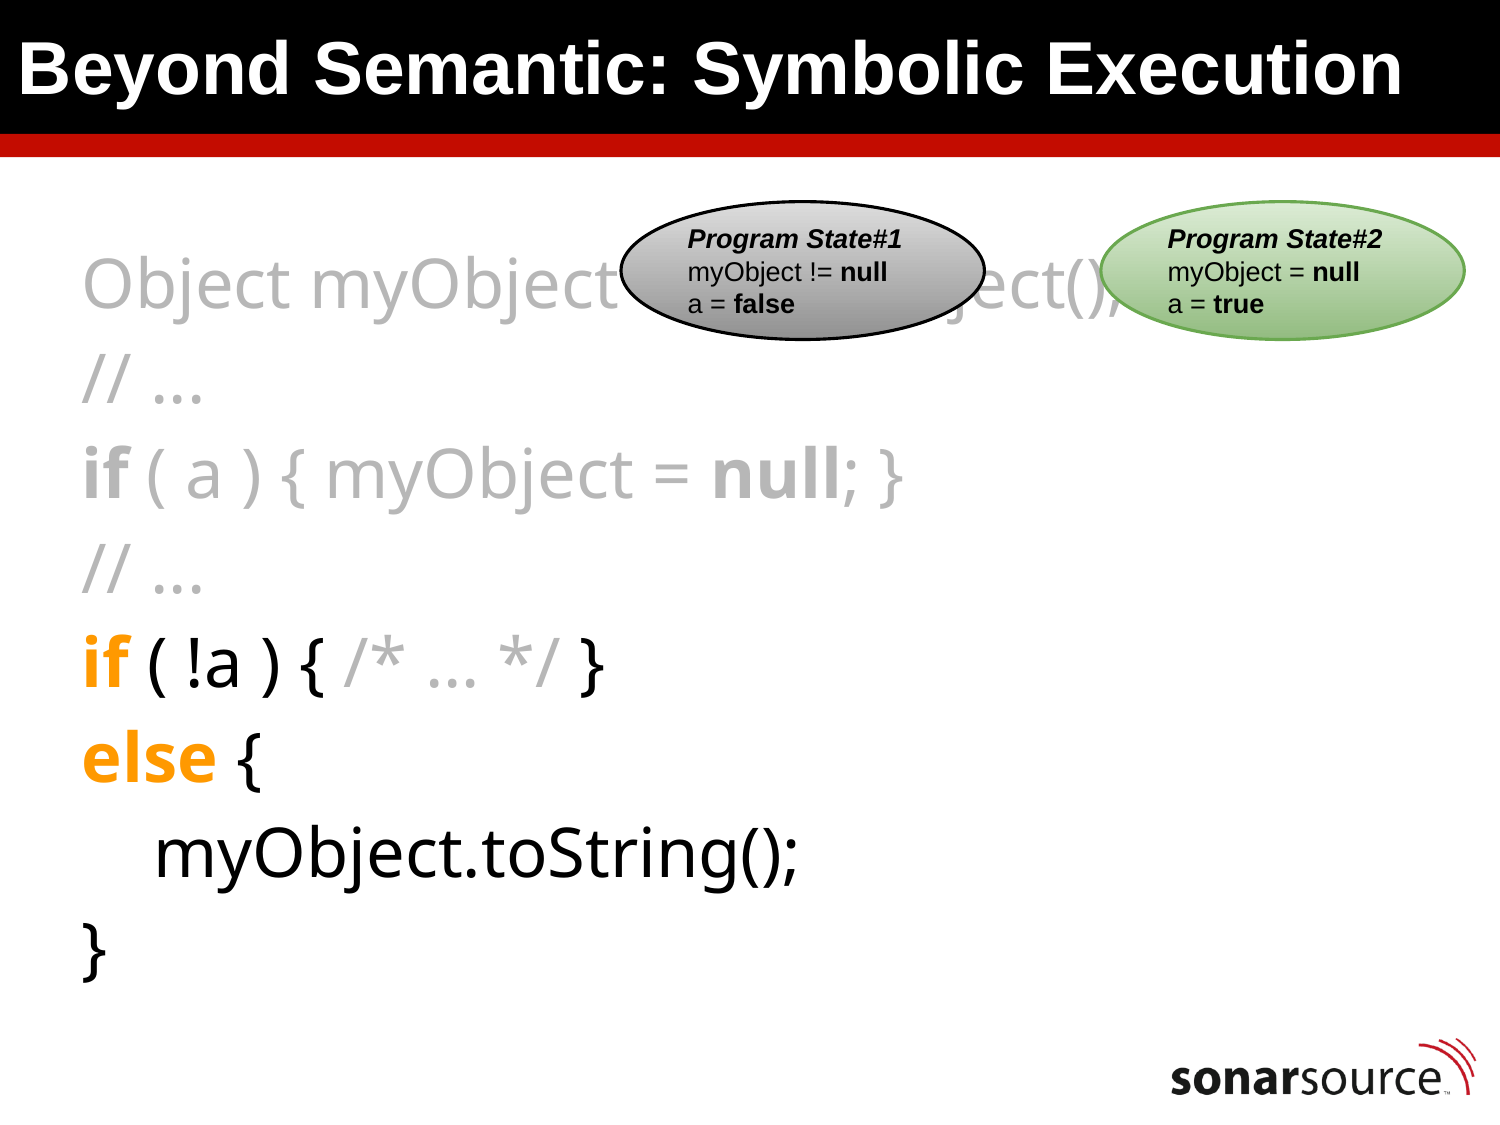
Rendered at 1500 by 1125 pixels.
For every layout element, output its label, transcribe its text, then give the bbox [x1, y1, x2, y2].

text_box Object myObject = new Object(); // ... if ( a ) { myObject = null; } // ... if ( !a ) { /* … */ } else { myObject.toString(); } [67, 214, 1293, 992]
text_box Beyond Semantic: Symbolic Execution [18, 6, 1465, 123]
text_box Program State#2 myObject = null a = true [1100, 201, 1465, 340]
picture [1167, 1033, 1480, 1099]
text_box Program State#1 myObject != null a = false [620, 201, 985, 340]
